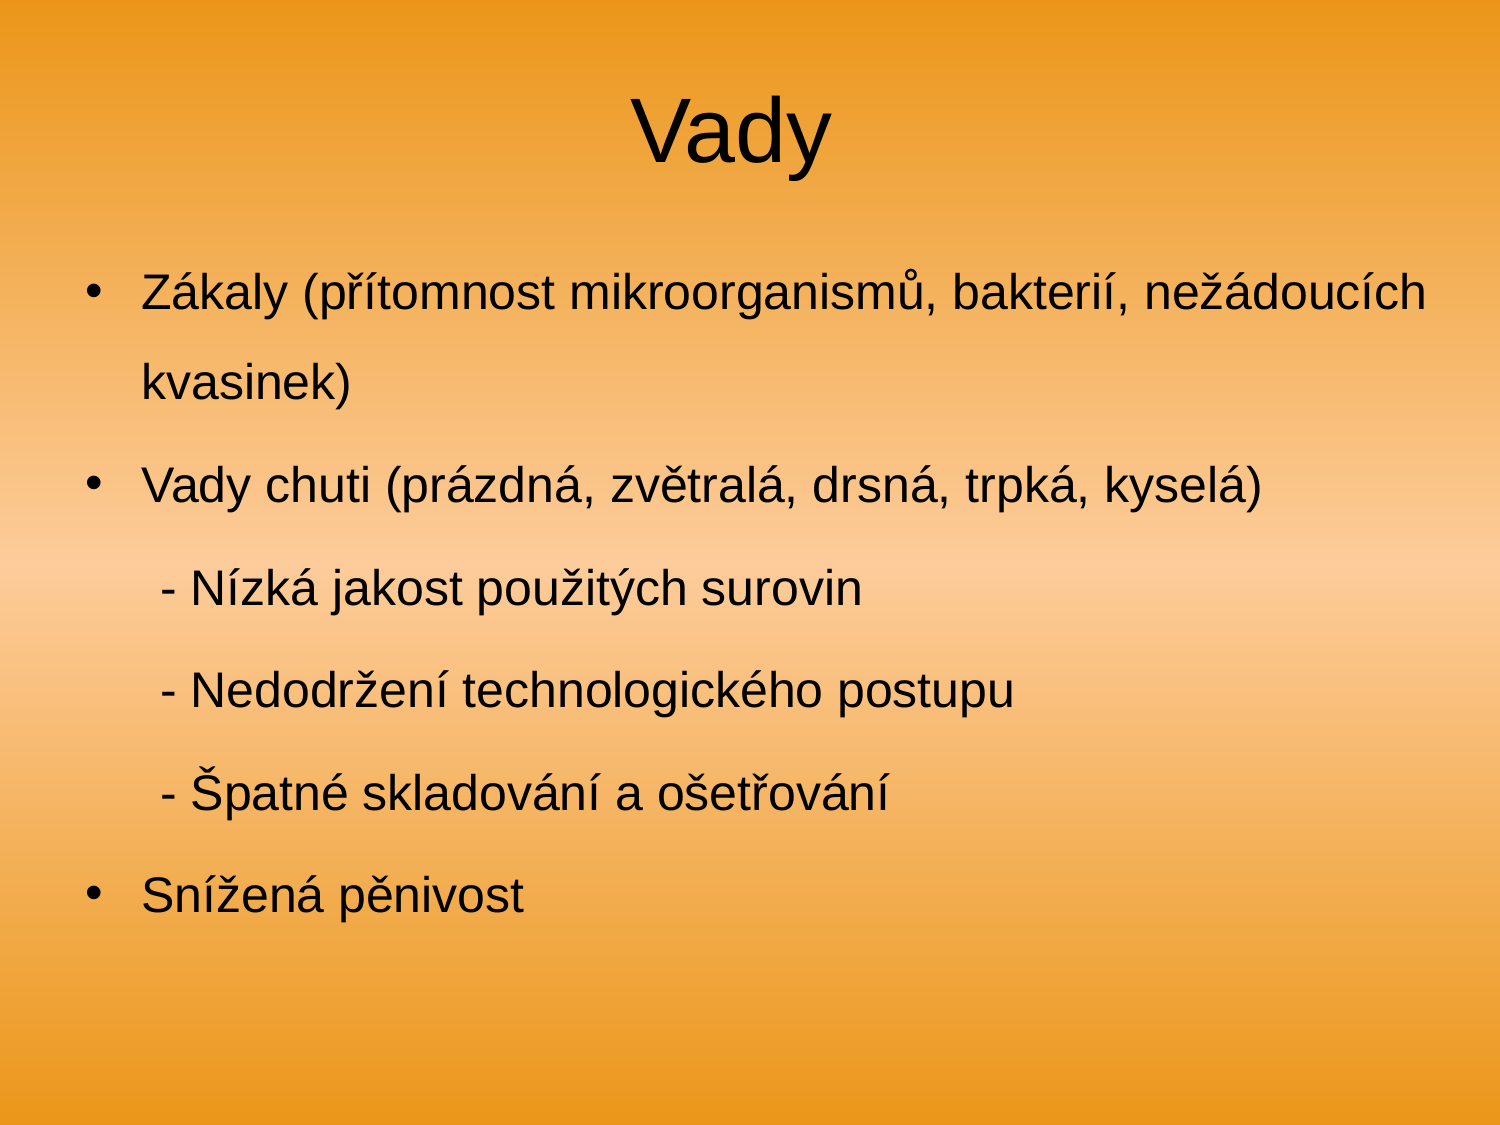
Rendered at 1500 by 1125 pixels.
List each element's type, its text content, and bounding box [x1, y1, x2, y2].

list Zákaly (přítomnost mikroorganismů, bakterií, nežádoucích kvasinek) Vady chuti (prázdná, zvětralá, drsná, trpká, kyselá) - Nízká jakost použitých surovin - Nedodržení technologického postupu - Špatné skladování a ošetřování Snížená pěnivost [70, 222, 1454, 1055]
title Vady [93, 58, 1369, 194]
